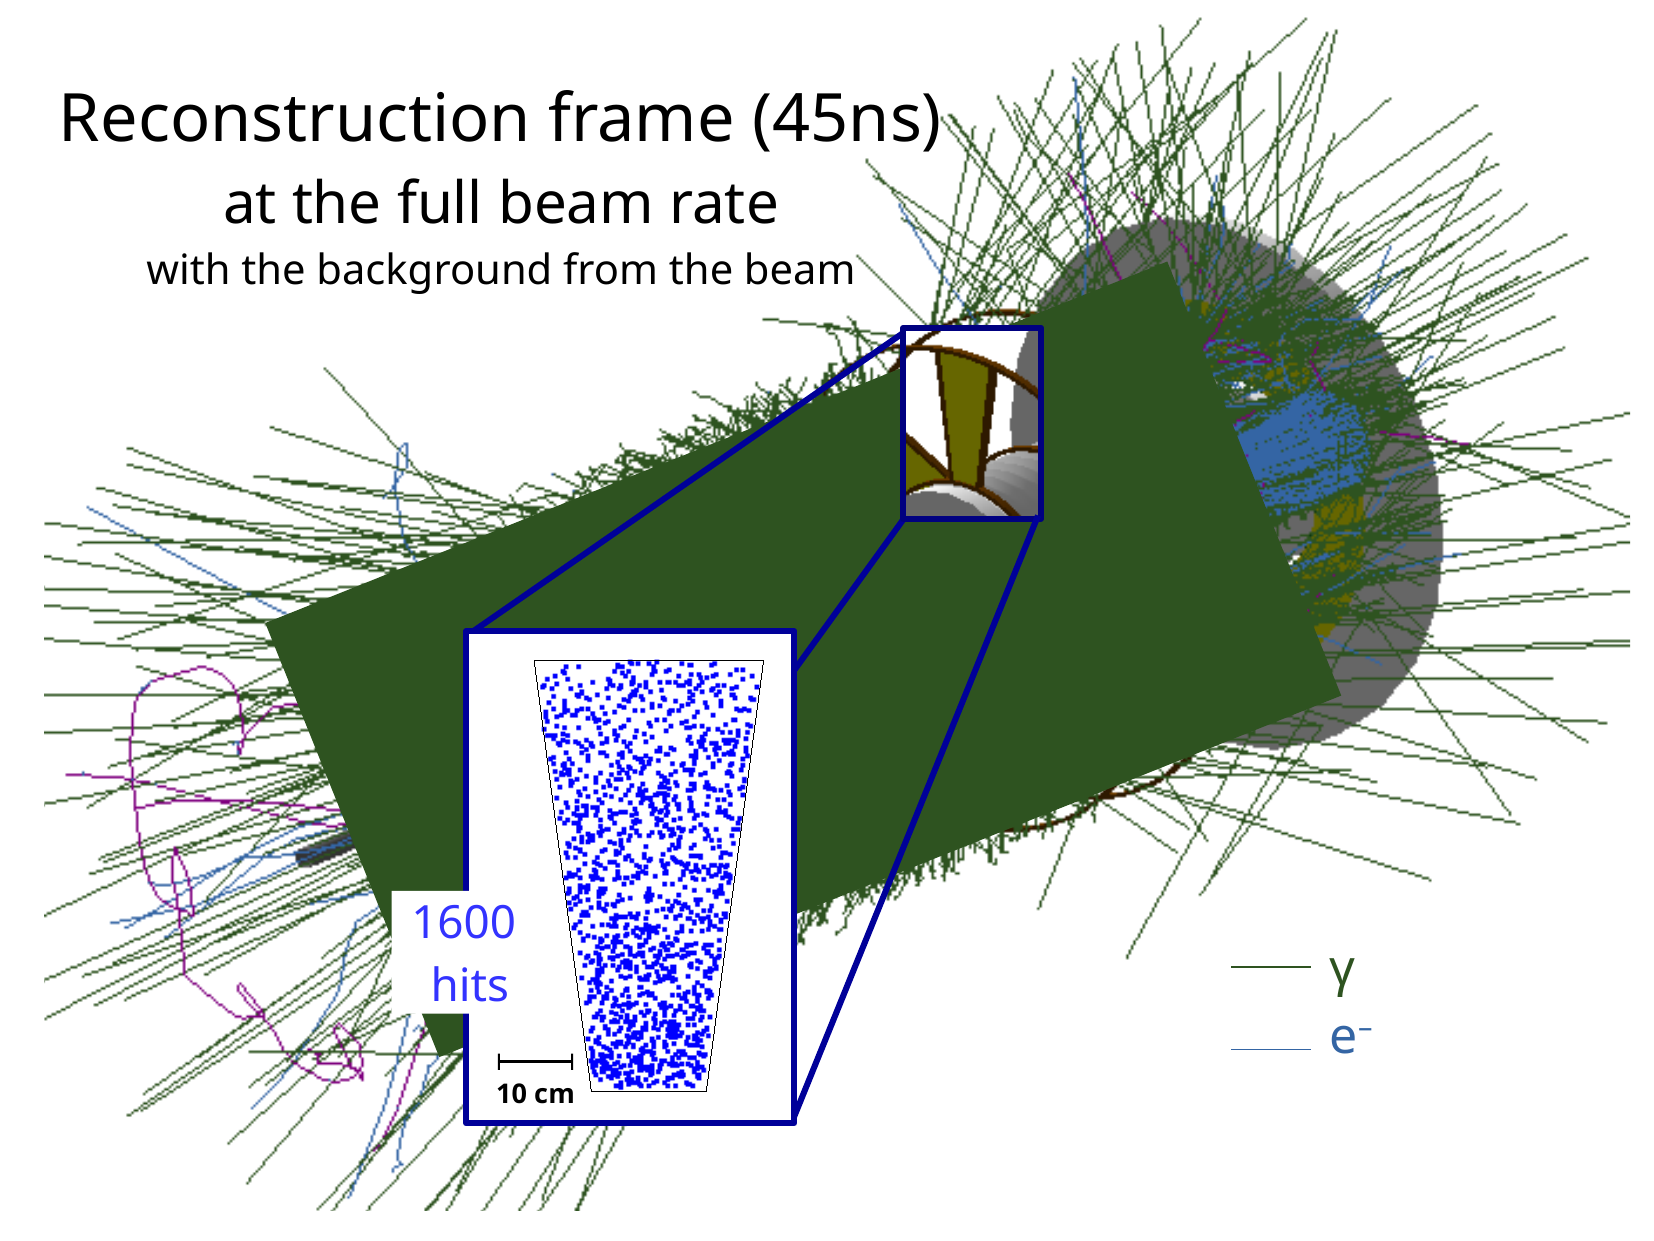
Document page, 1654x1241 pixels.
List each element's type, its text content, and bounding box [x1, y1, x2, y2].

text_box γ e– [1315, 924, 1407, 1087]
text_box [265, 420, 770, 937]
text_box 1600 hits [391, 890, 548, 1014]
picture [469, 634, 792, 1121]
text_box [797, 522, 1031, 914]
text_box [485, 368, 900, 659]
picture [797, 879, 886, 1099]
text_box Reconstruction frame (45ns) at the full beam rate with the background from the beam [44, 62, 922, 345]
picture [906, 330, 1039, 516]
text_box [896, 261, 1342, 875]
picture [807, 345, 900, 405]
picture [44, 15, 1631, 1211]
text_box [421, 1014, 463, 1058]
